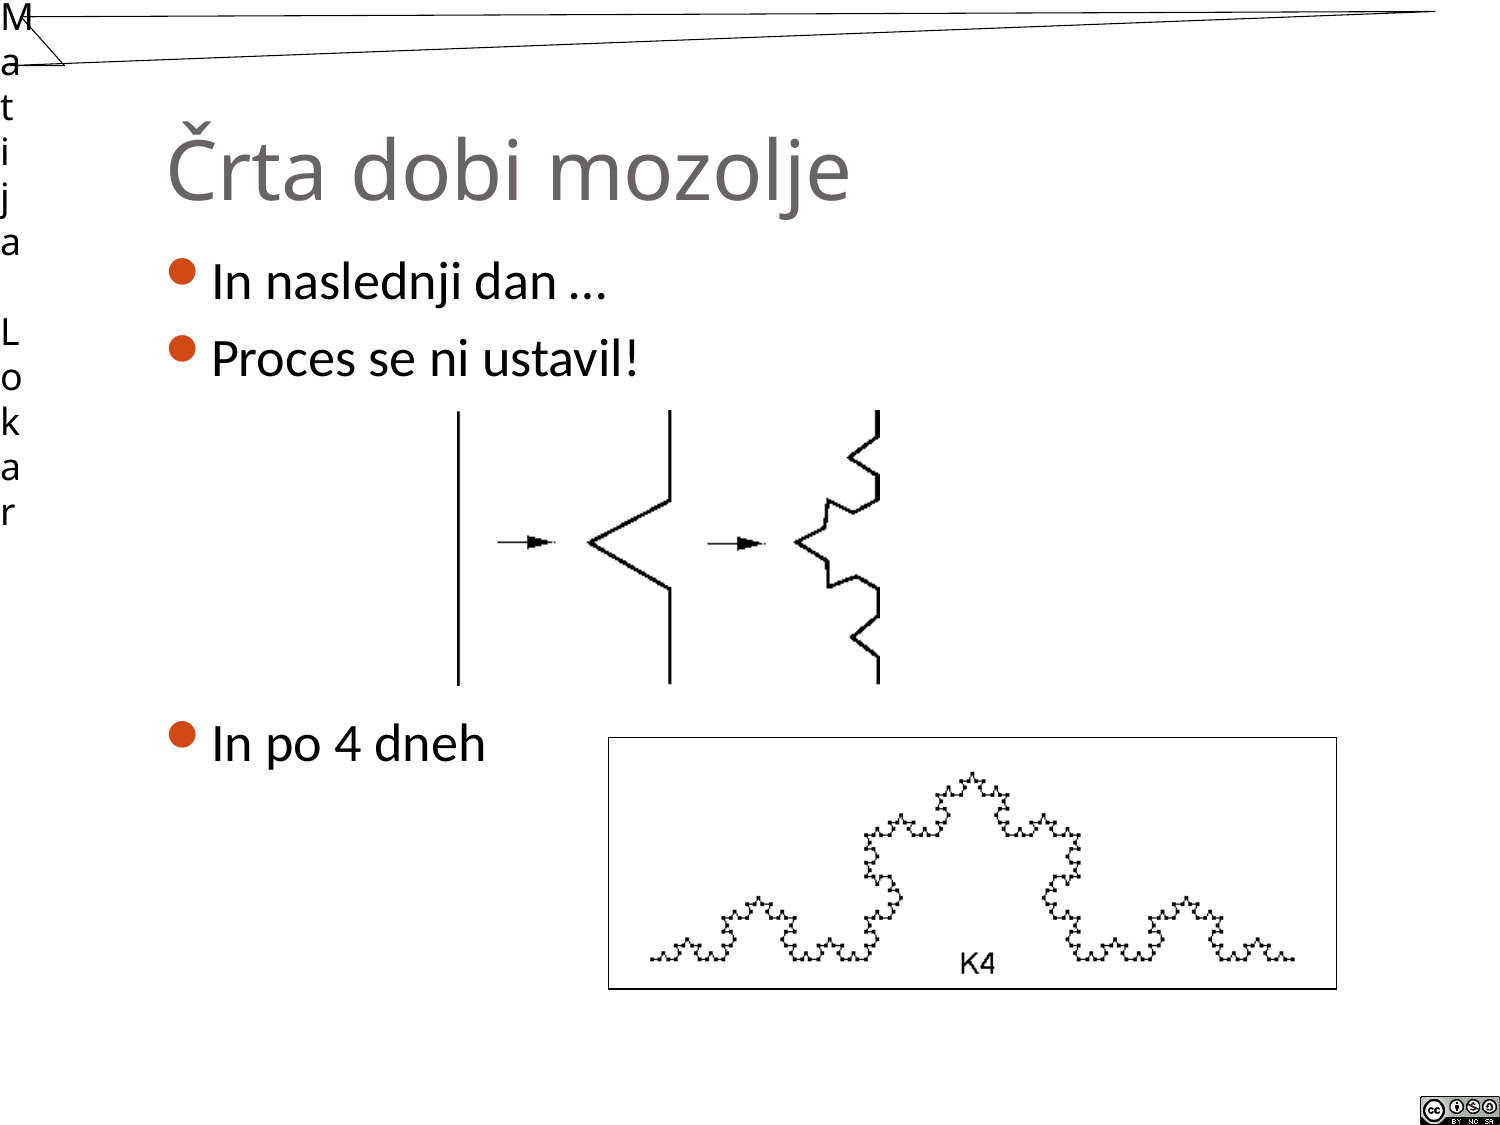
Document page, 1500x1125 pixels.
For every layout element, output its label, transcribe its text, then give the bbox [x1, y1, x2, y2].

list In naslednji dan … Proces se ni ustavil! In po 4 dneh [150, 237, 1425, 988]
picture [1420, 1096, 1500, 1125]
picture [457, 410, 880, 686]
title Črta dobi mozolje [150, 45, 1425, 233]
picture [609, 738, 1336, 989]
